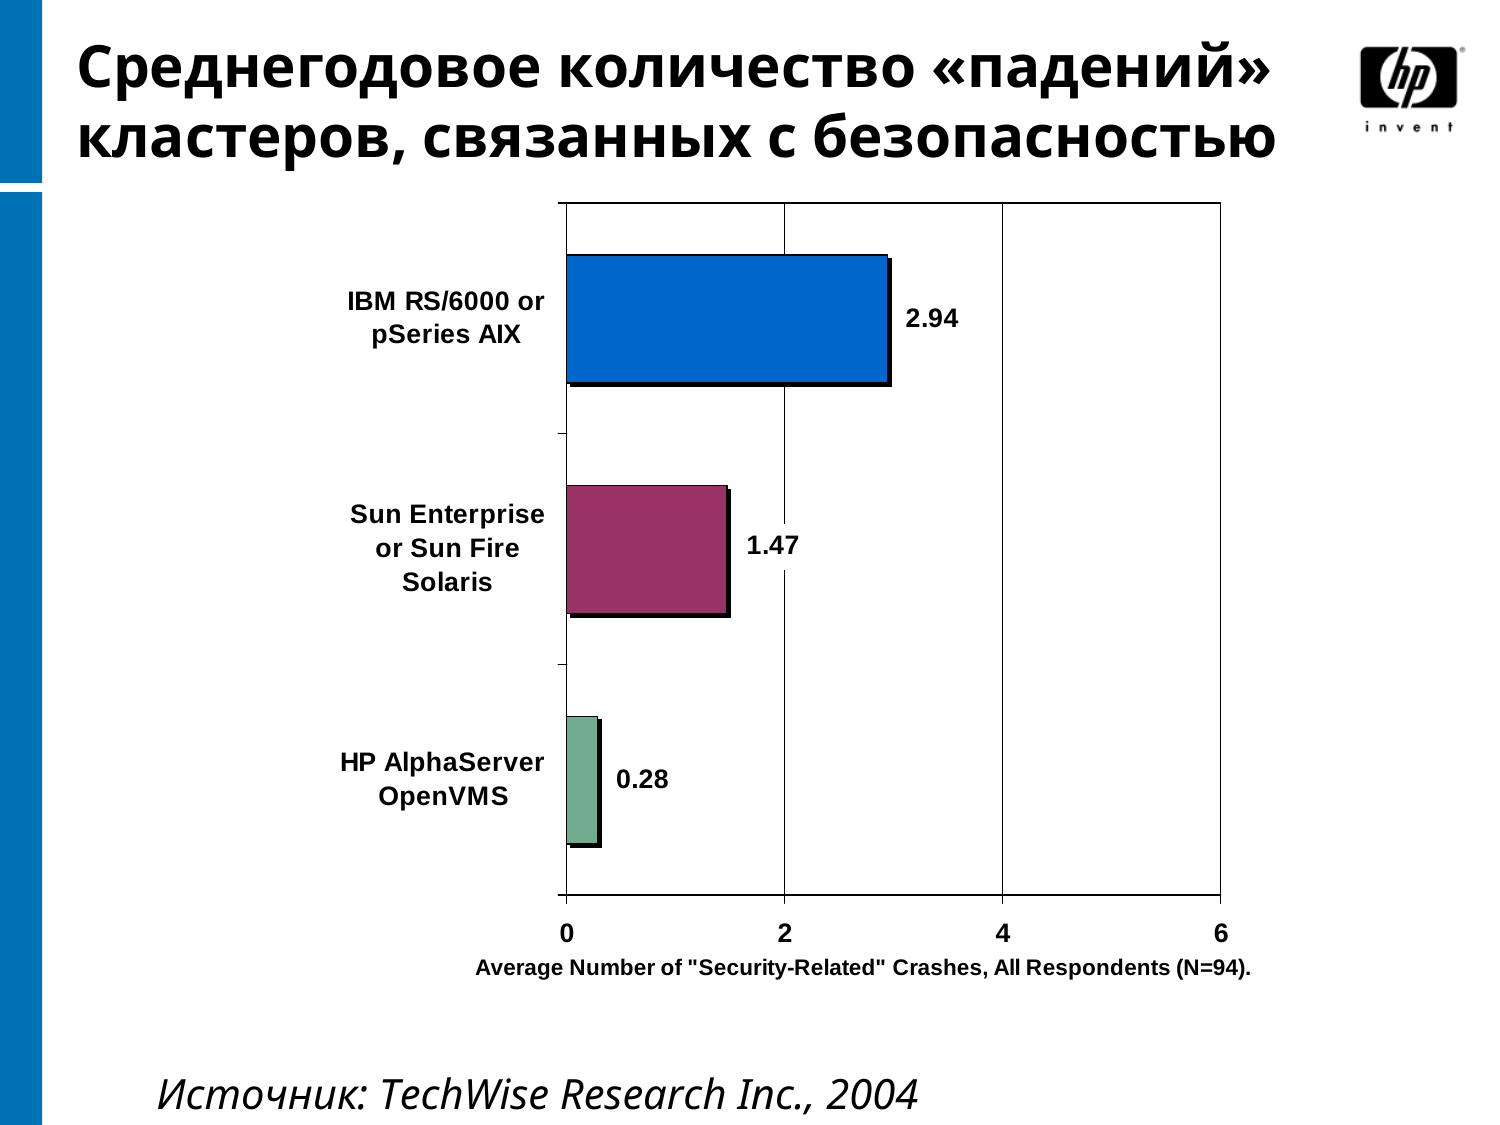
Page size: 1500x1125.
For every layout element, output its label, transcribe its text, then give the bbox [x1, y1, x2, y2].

picture [1350, 37, 1472, 141]
text_box Источник: TechWise Research Inc., 2004 [141, 1059, 1411, 1125]
text_box Среднегодовое количество «падений» кластеров, связанных с безопасностью [76, 31, 1280, 167]
chart [285, 196, 1265, 1036]
